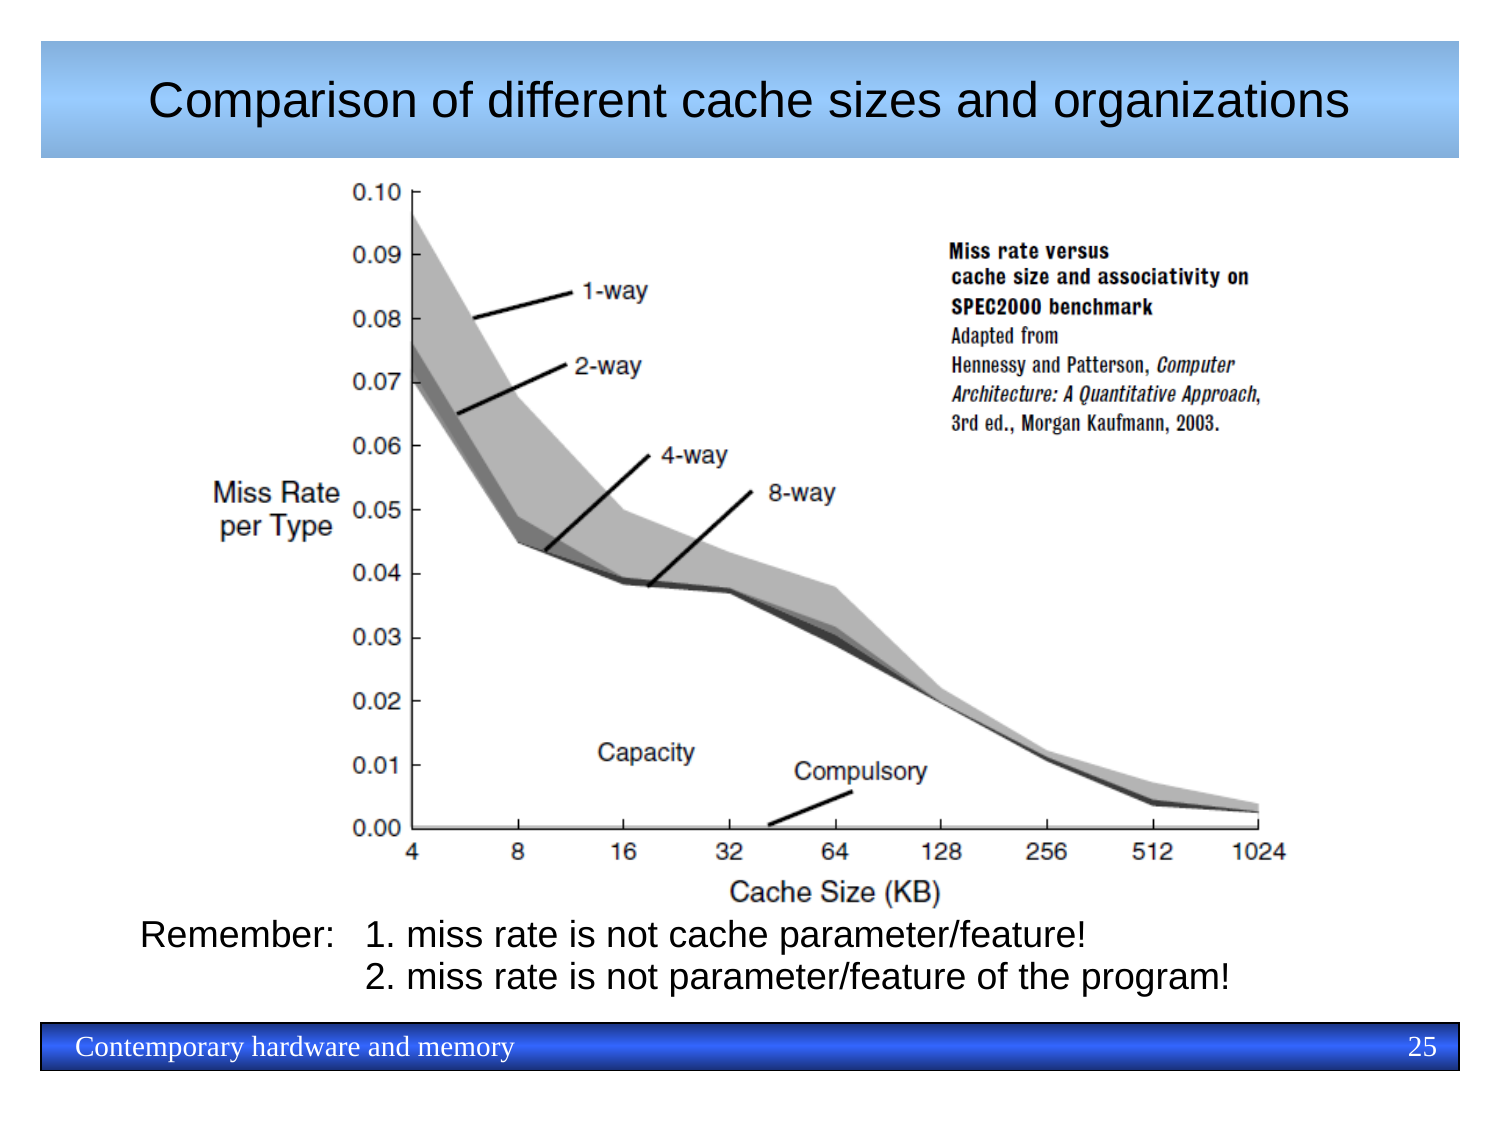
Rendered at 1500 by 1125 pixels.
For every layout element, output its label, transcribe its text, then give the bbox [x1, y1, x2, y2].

picture [947, 239, 1273, 439]
text_box Remember: 1. miss rate is not cache parameter/feature! 2. miss rate is not parameter/feature of the program! [124, 905, 1363, 1005]
text_box [188, 160, 1300, 905]
title Comparison of different cache sizes and organizations [41, 41, 1459, 158]
